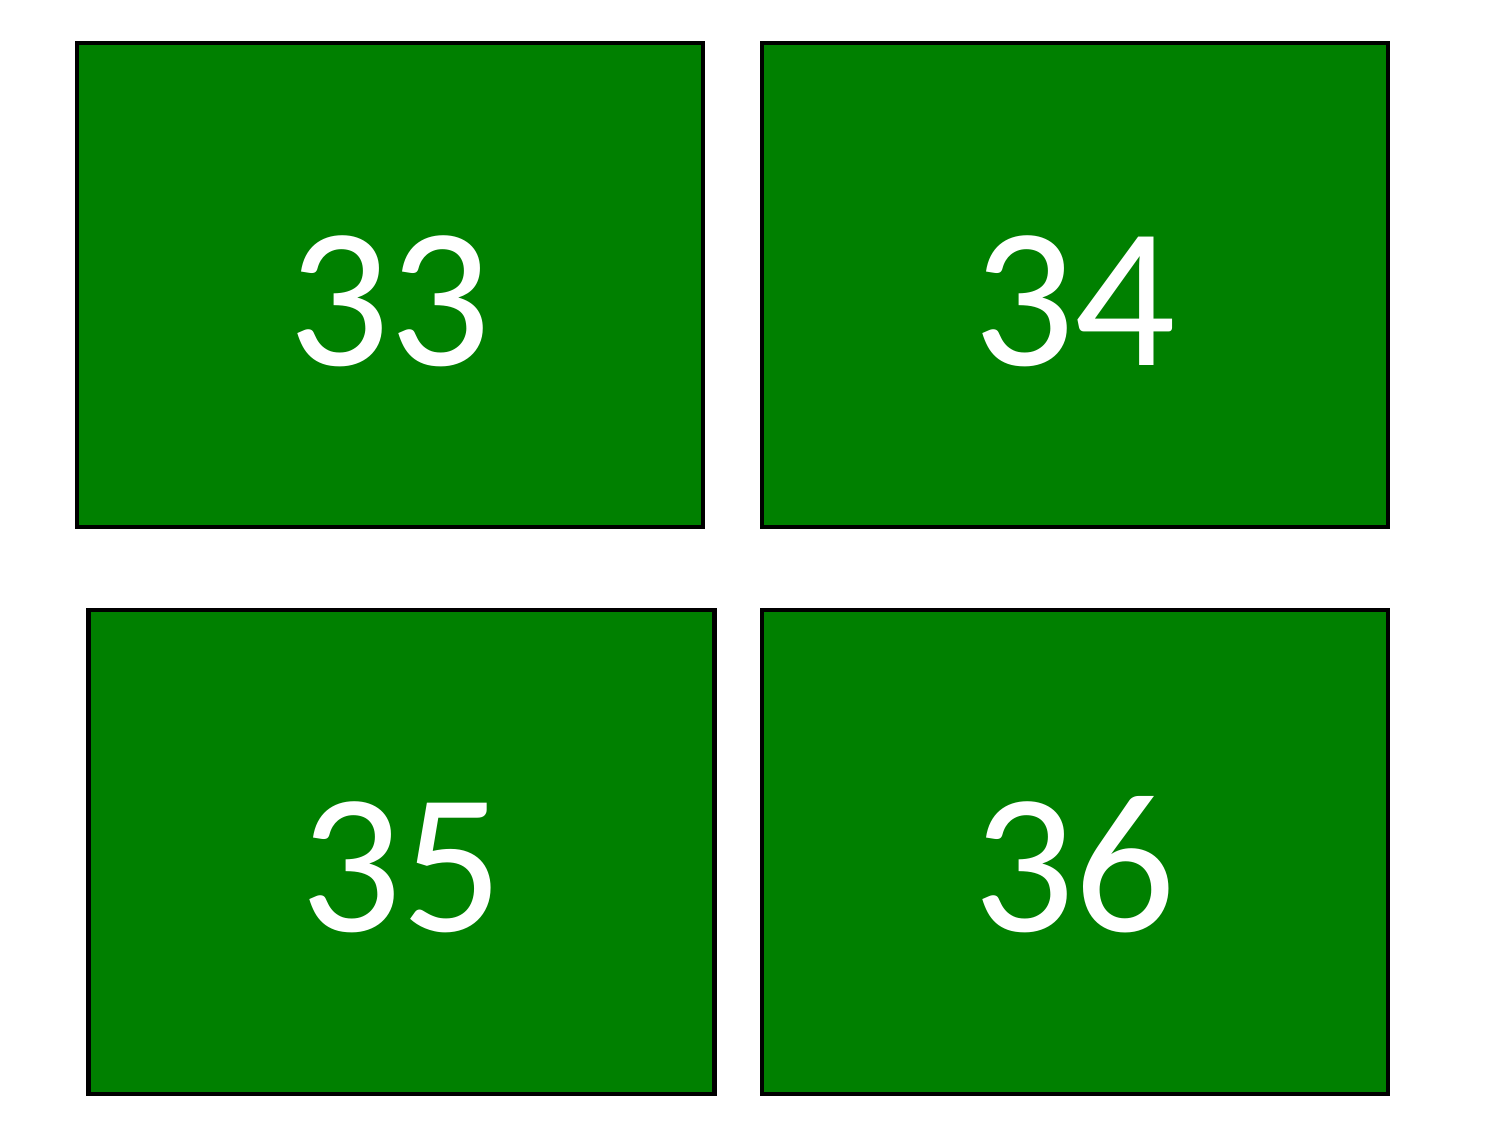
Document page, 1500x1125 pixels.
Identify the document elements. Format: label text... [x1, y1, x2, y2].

text_box 35 [88, 609, 715, 1094]
text_box 34 [761, 42, 1388, 528]
text_box 36 [761, 609, 1388, 1094]
text_box 33 [76, 42, 703, 528]
